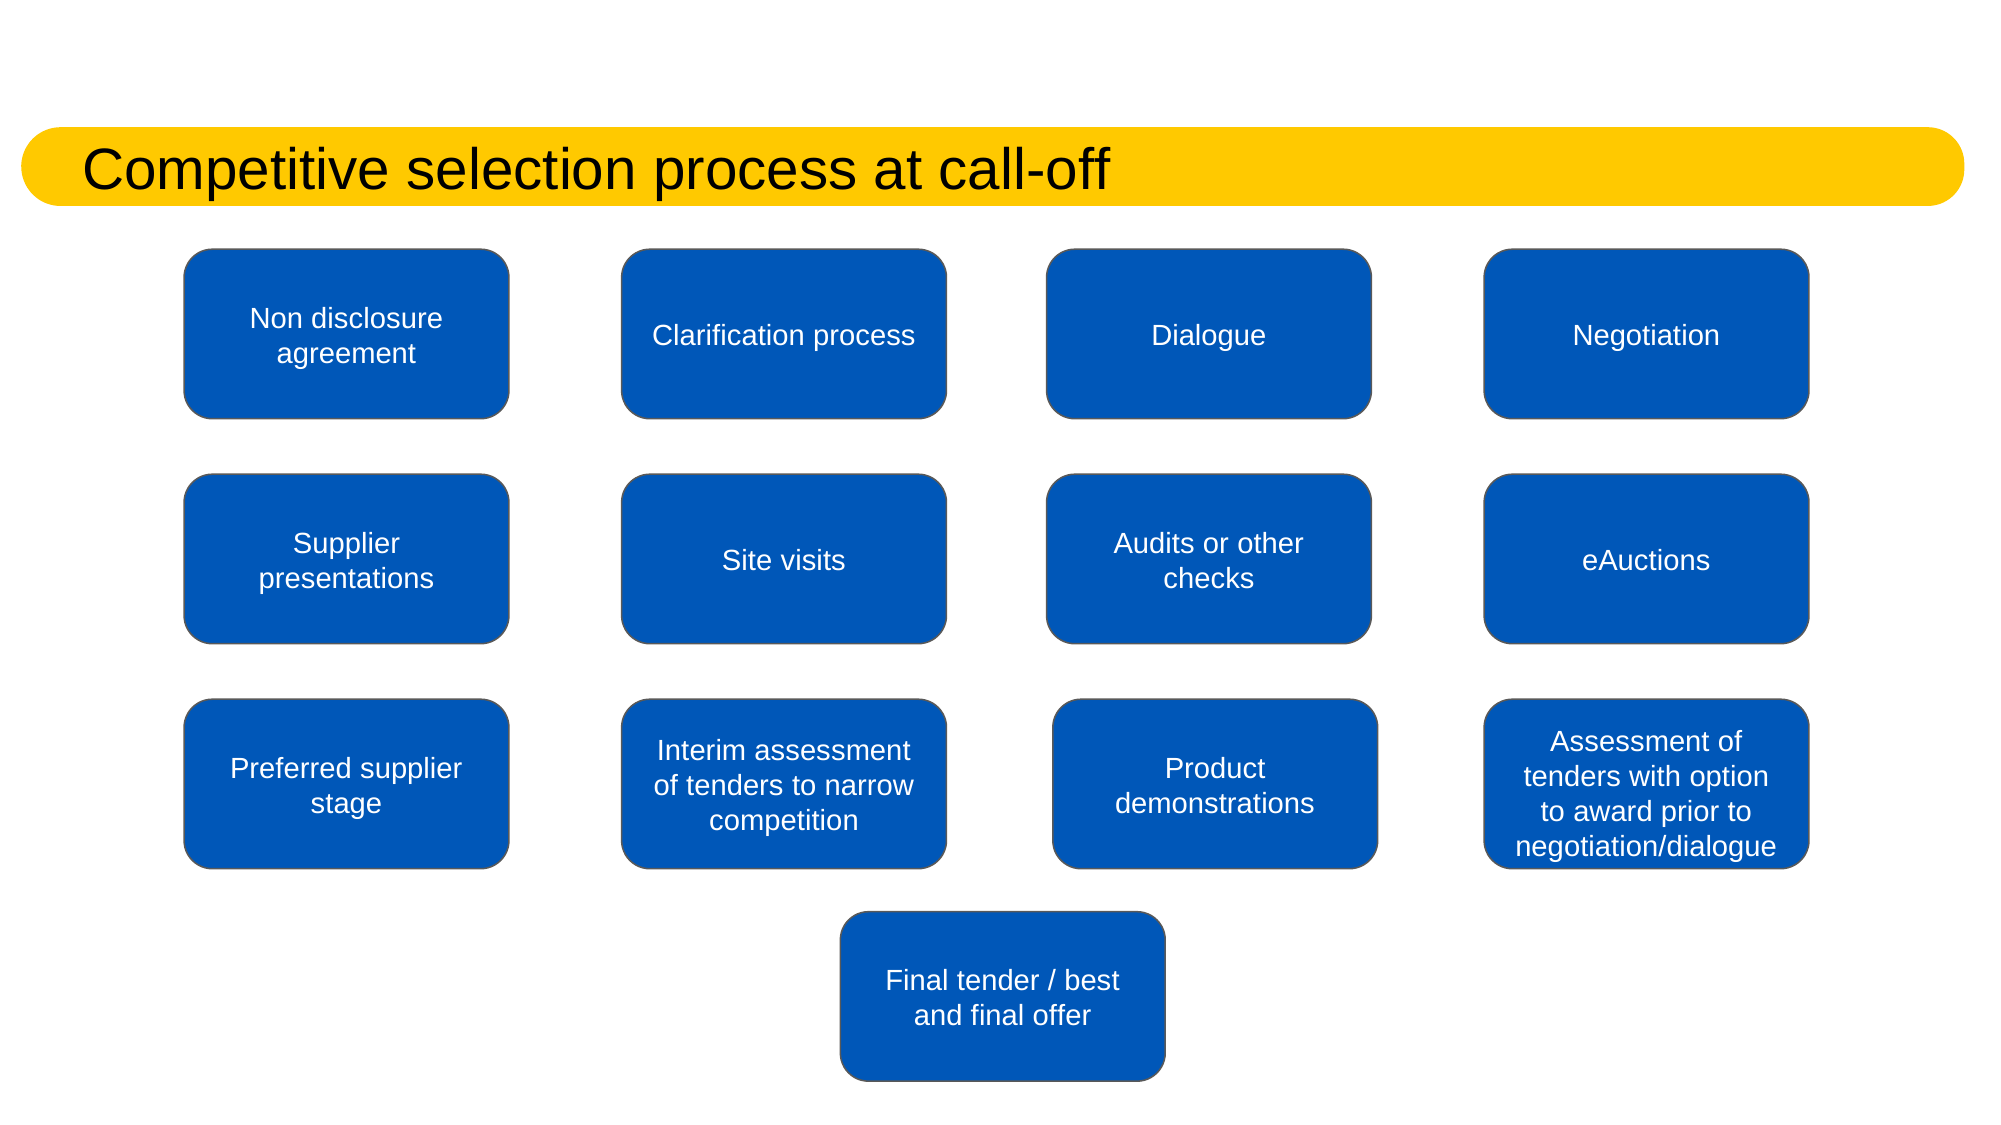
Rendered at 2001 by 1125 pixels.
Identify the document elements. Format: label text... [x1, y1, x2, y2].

text_box Assessment of tenders with option to award prior to negotiation/dialogue [1484, 699, 1809, 869]
text_box Final tender / best and final offer [840, 911, 1166, 1082]
text_box Site visits [621, 474, 947, 644]
text_box Clarification process [621, 249, 947, 419]
text_box Audits or other checks [1046, 474, 1372, 644]
text_box Interim assessment of tenders to narrow competition [621, 699, 947, 869]
text_box Product demonstrations [1052, 699, 1378, 869]
text_box Supplier presentations [184, 474, 509, 644]
text_box Dialogue [1046, 249, 1372, 419]
text_box Preferred supplier stage [184, 699, 509, 869]
text_box Non disclosure agreement [184, 249, 509, 419]
text_box eAuctions [1484, 474, 1809, 644]
text_box Negotiation [1484, 249, 1809, 419]
title Competitive selection process at call-off [62, 111, 1634, 251]
